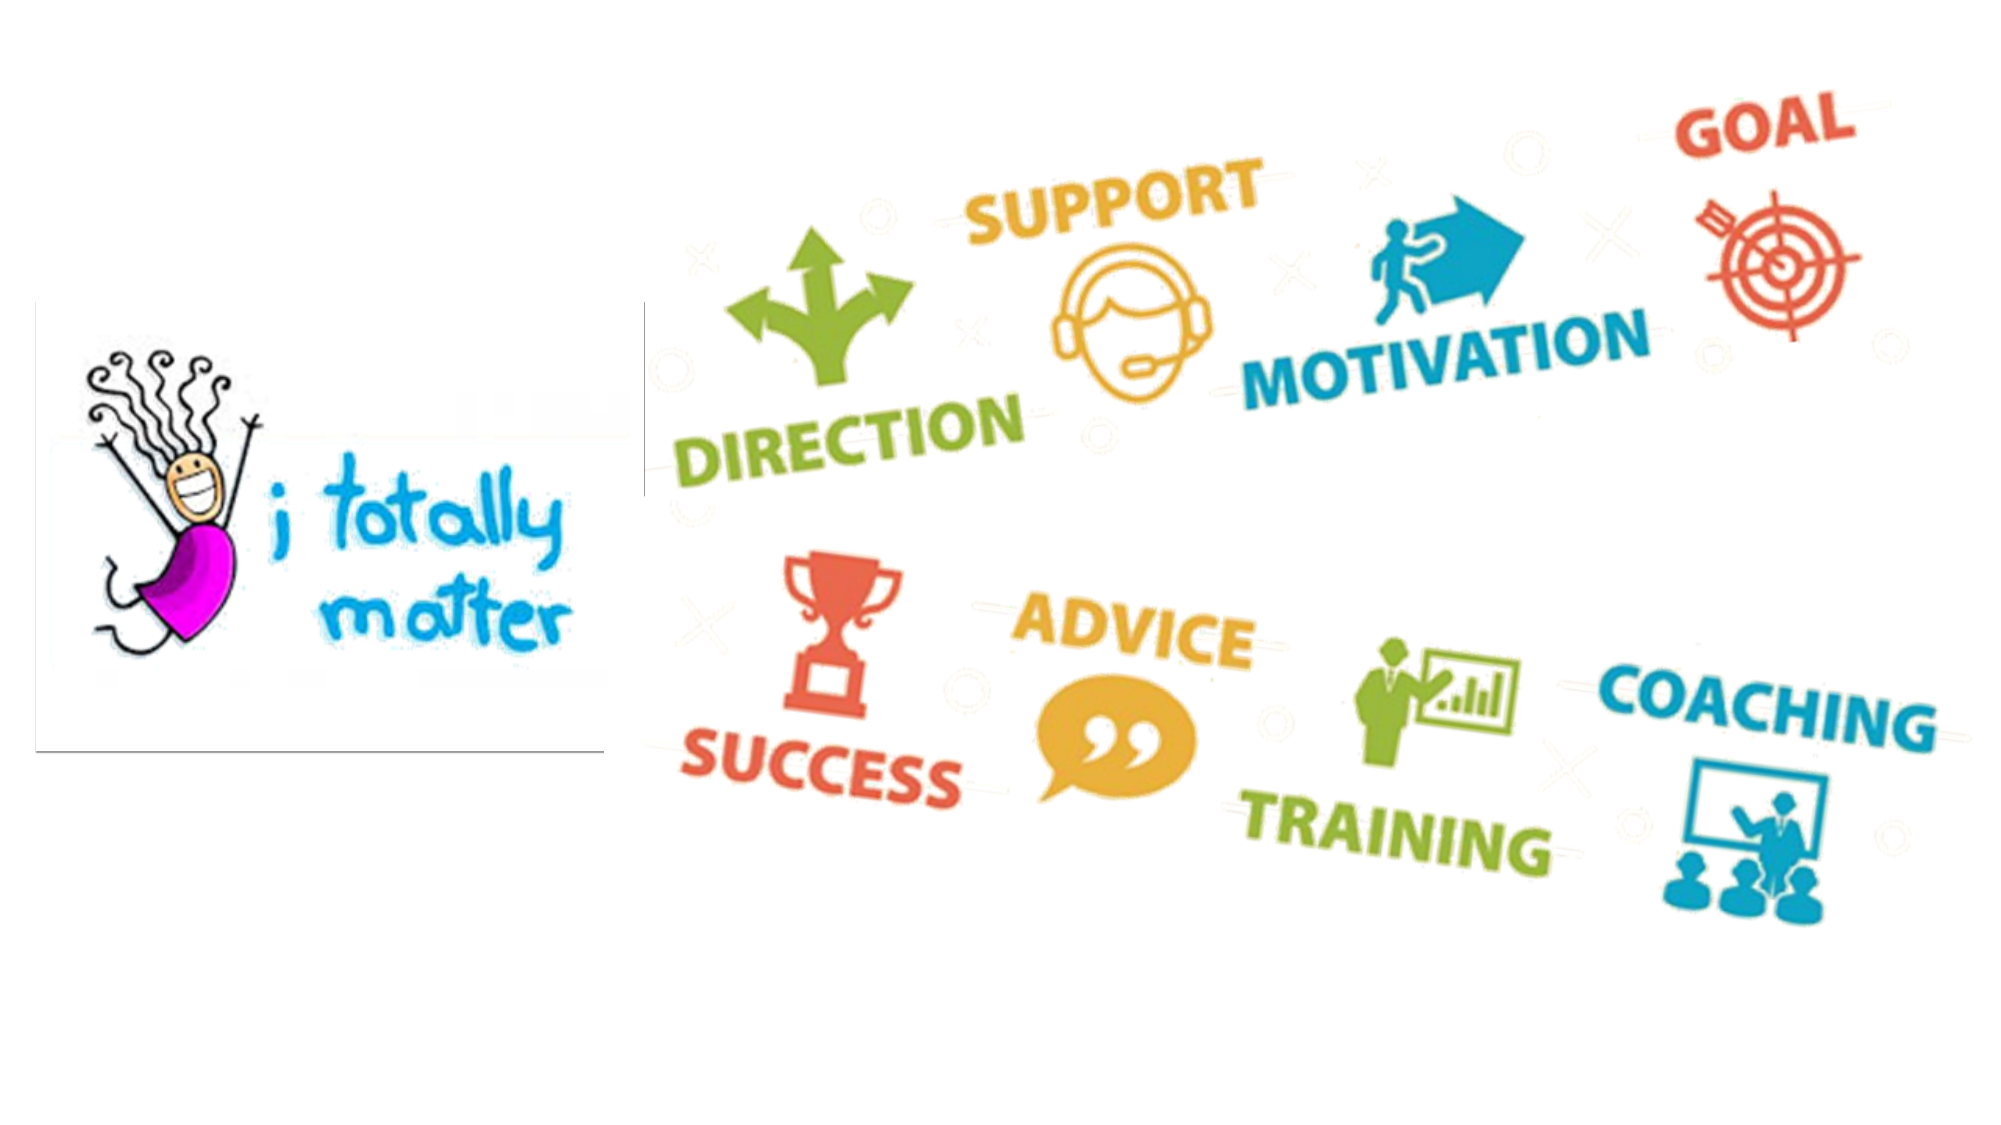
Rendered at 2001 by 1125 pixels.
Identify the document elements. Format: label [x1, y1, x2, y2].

picture [50, 31, 2000, 978]
